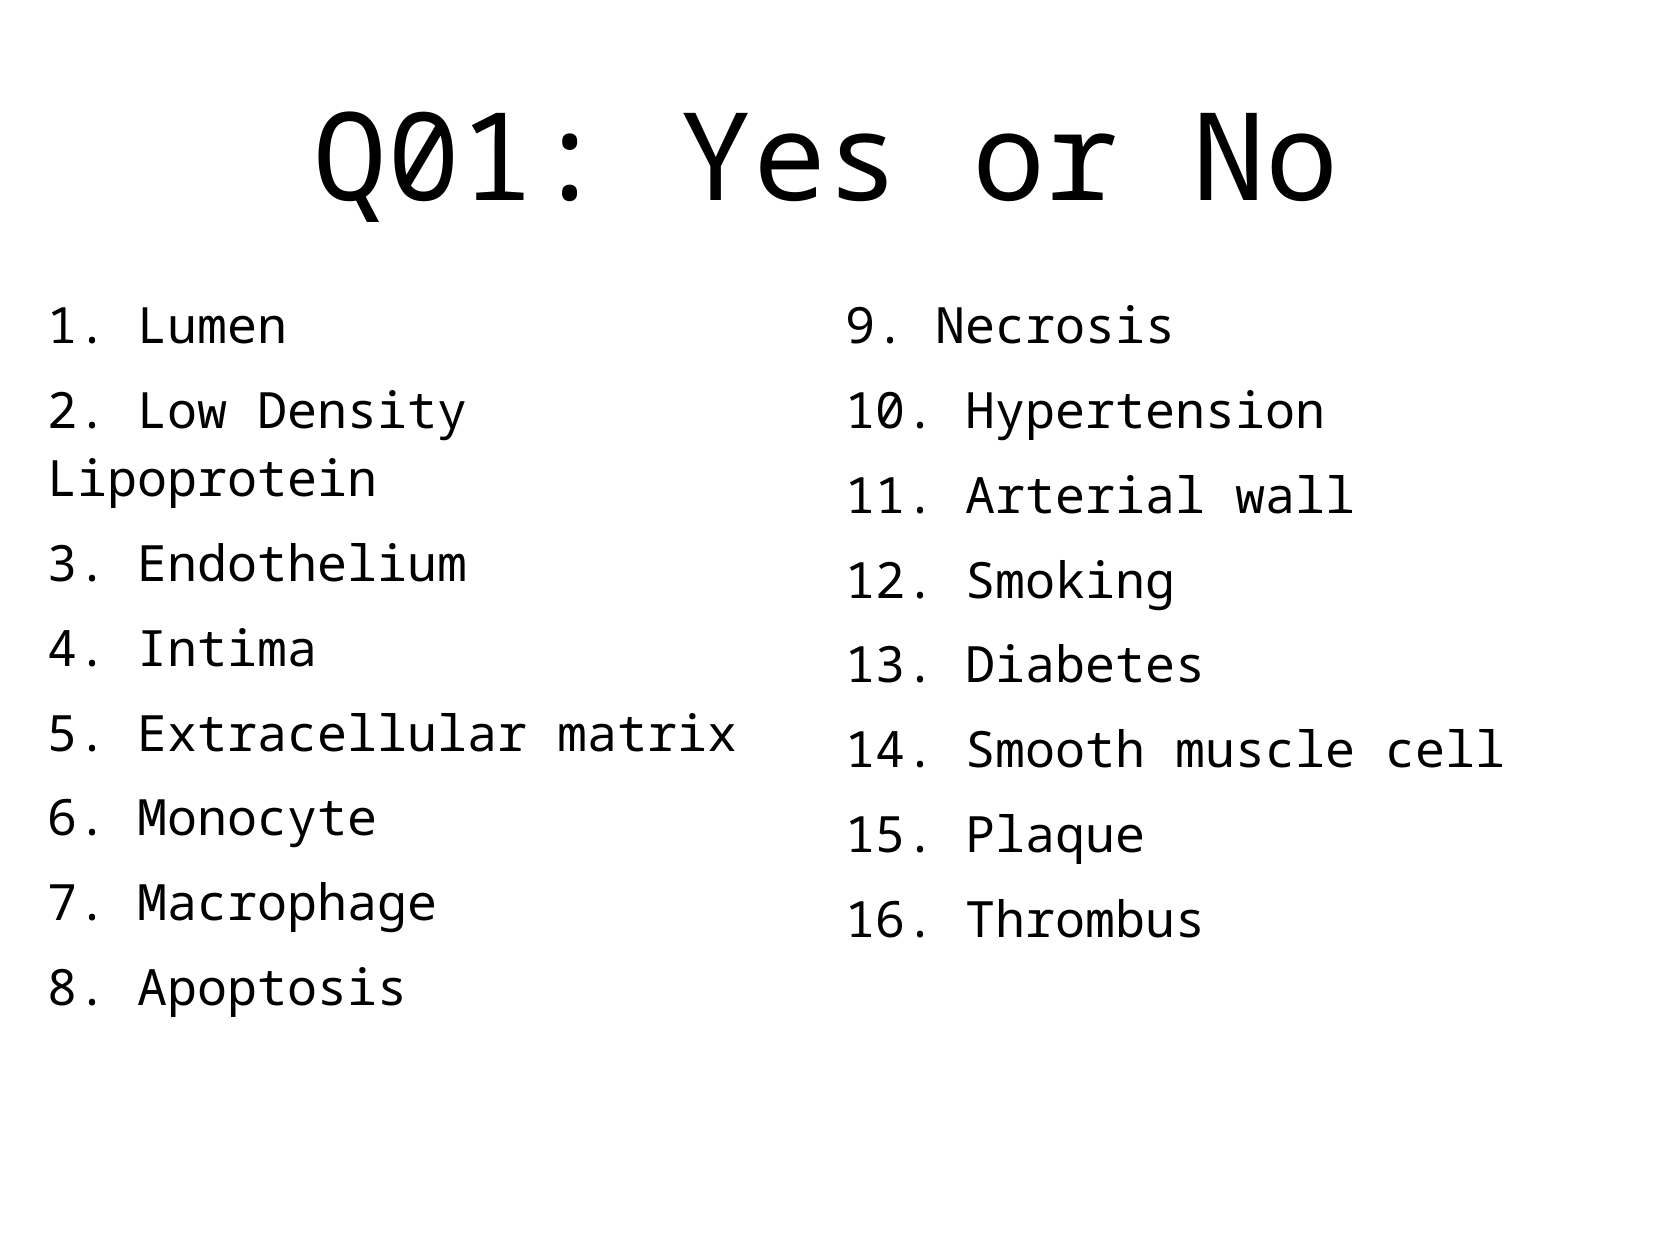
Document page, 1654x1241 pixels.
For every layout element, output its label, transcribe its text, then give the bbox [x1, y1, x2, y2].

list 1. Lumen 2. Low Density Lipoprotein 3. Endothelium 4. Intima 5. Extracellular matrix 6. Monocyte 7. Macrophage 8. Apoptosis [47, 290, 809, 1193]
title Q01: Yes or No [82, 49, 1571, 257]
list 9. Necrosis 10. Hypertension 11. Arterial wall 12. Smoking 13. Diabetes 14. Smooth muscle cell 15. Plaque 16. Thrombus [845, 290, 1607, 1158]
